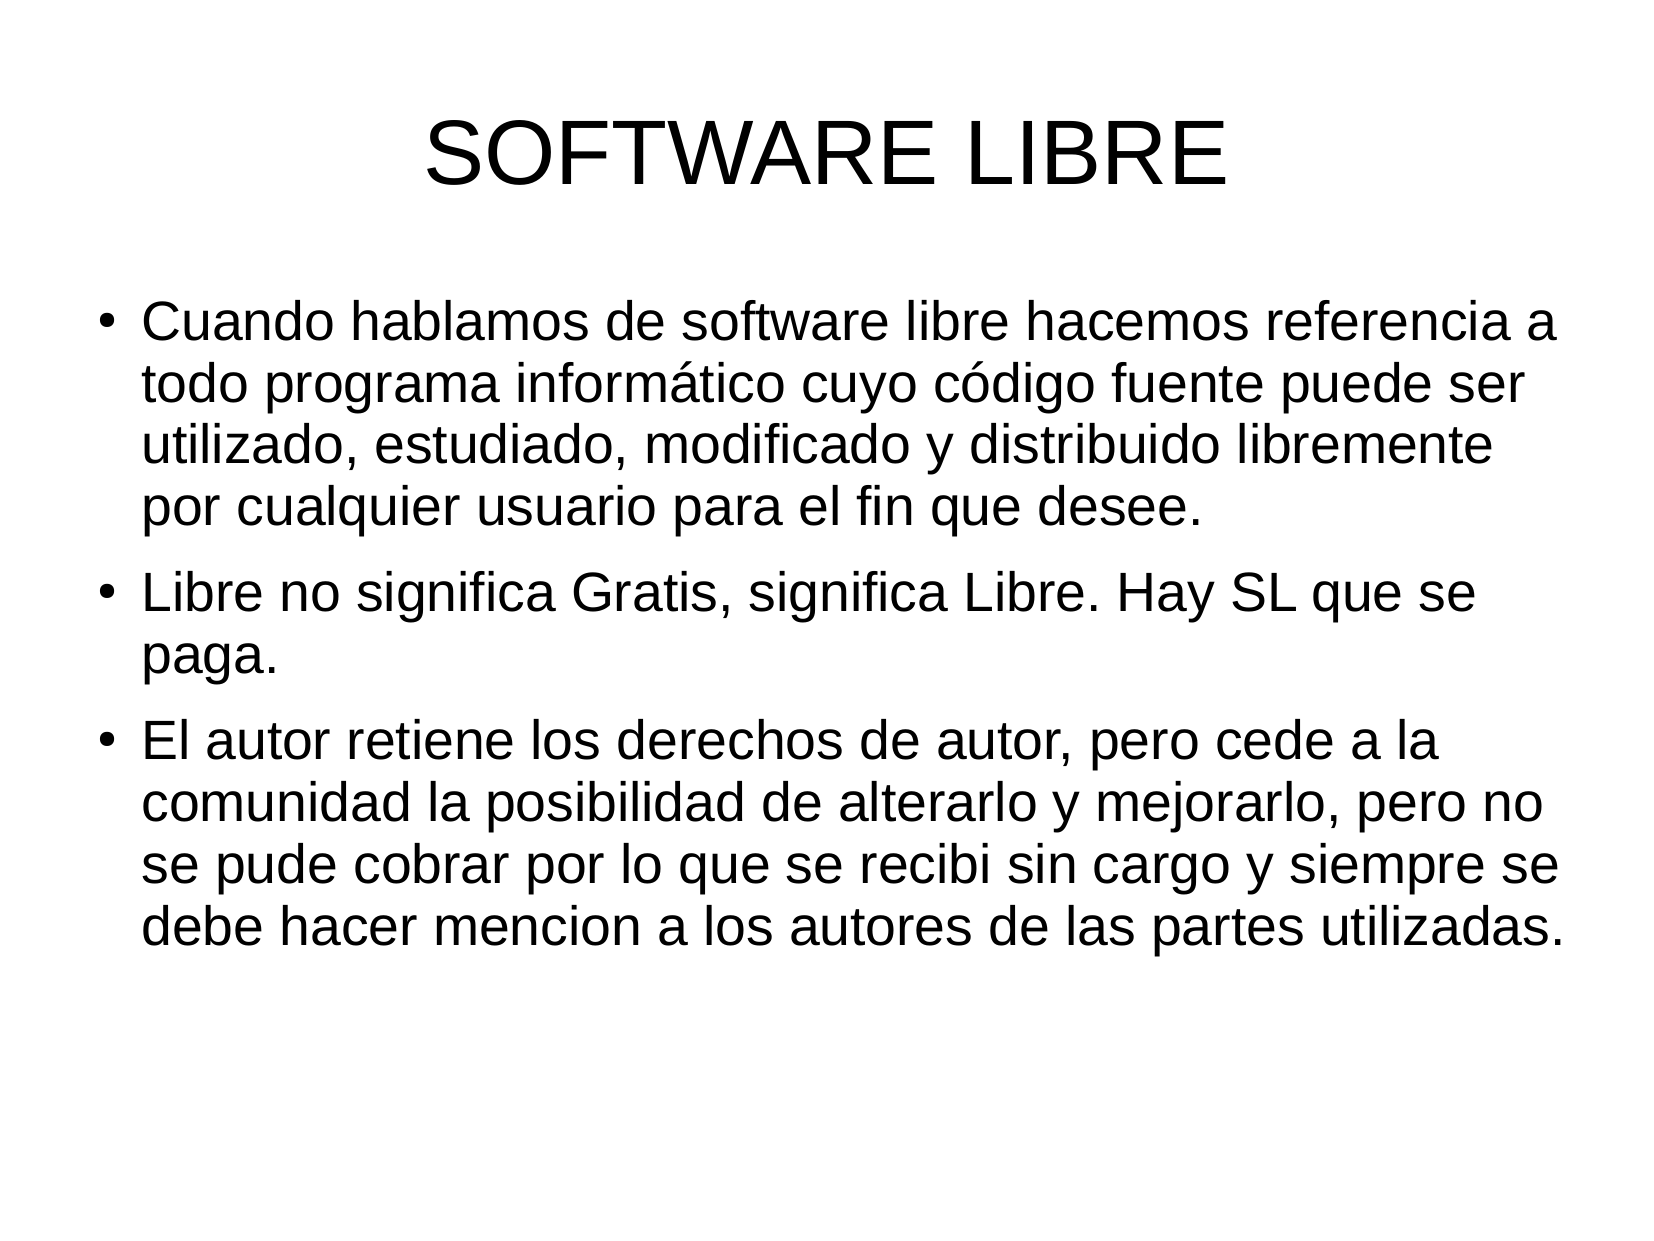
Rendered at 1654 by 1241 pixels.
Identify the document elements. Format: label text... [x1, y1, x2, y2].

list Cuando hablamos de software libre hacemos referencia a todo programa informático cuyo código fuente puede ser utilizado, estudiado, modificado y distribuido libremente por cualquier usuario para el fin que desee. Libre no significa Gratis, significa Libre. Hay SL que se paga. El autor retiene los derechos de autor, pero cede a la comunidad la posibilidad de alterarlo y mejorarlo, pero no se pude cobrar por lo que se recibi sin cargo y siempre se debe hacer mencion a los autores de las partes utilizadas. [82, 290, 1571, 1010]
title SOFTWARE LIBRE [82, 49, 1571, 257]
